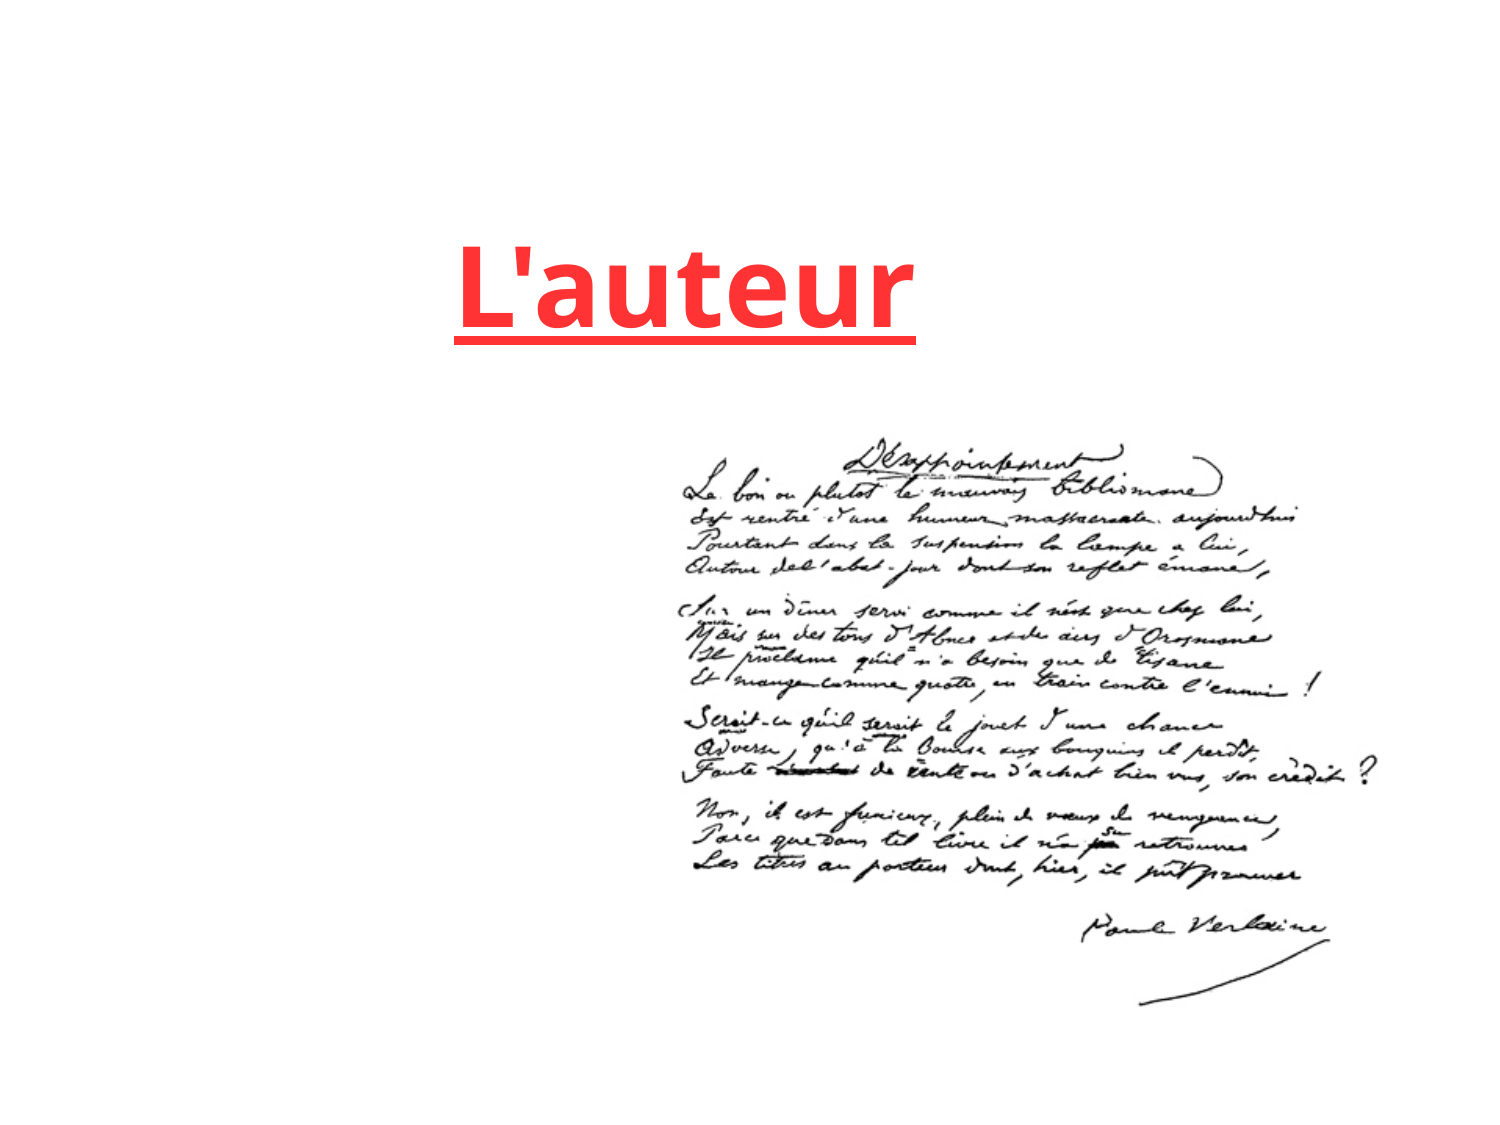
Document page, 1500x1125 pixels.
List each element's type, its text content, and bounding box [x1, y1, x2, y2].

picture [667, 420, 1390, 1010]
text_box L'auteur [395, 208, 975, 358]
